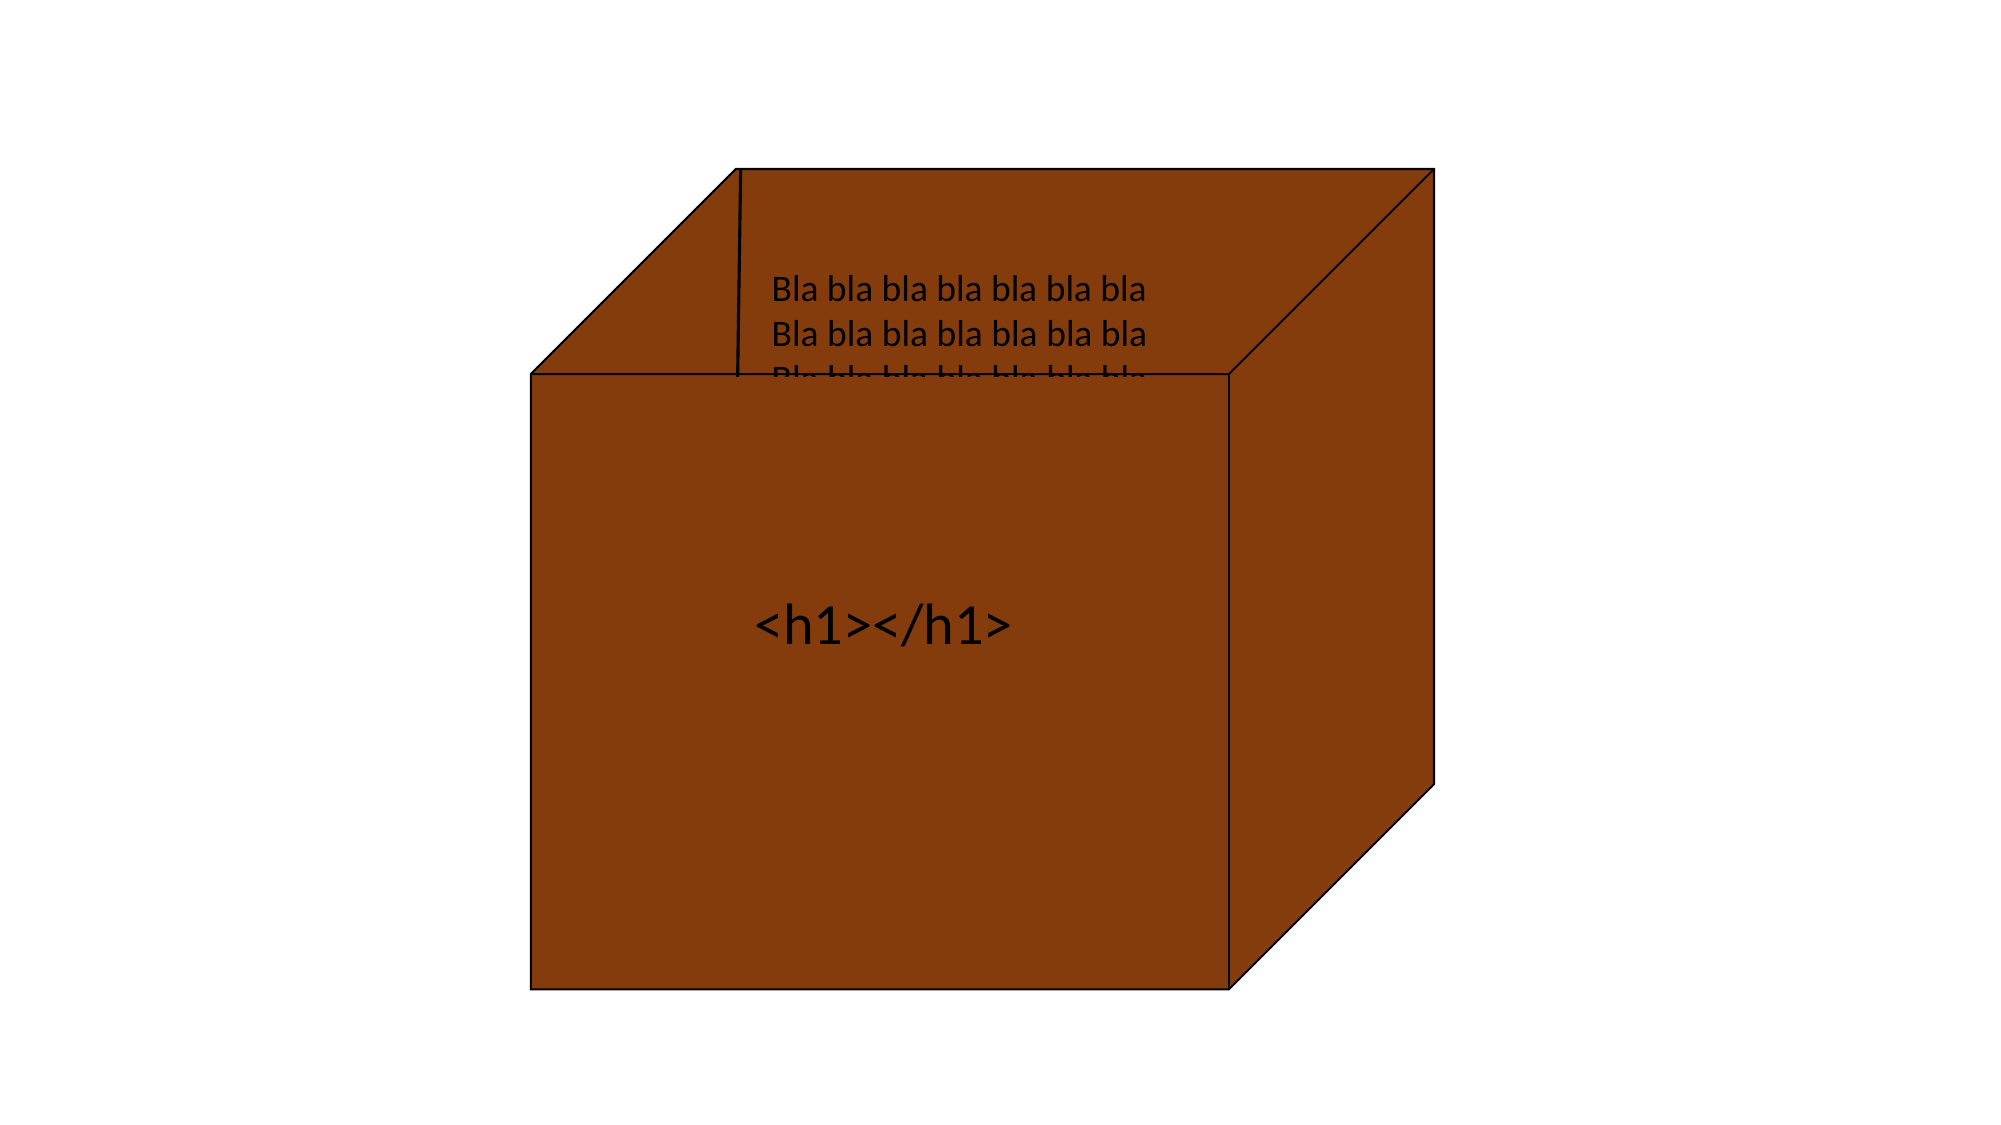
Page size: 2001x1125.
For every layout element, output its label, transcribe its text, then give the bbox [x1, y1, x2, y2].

text_box Bla bla bla bla bla bla bla Bla bla bla bla bla bla bla Bla bla bla bla bla bla bla [756, 256, 1179, 454]
text_box <h1></h1> [739, 578, 1037, 665]
text_box [530, 169, 1434, 990]
